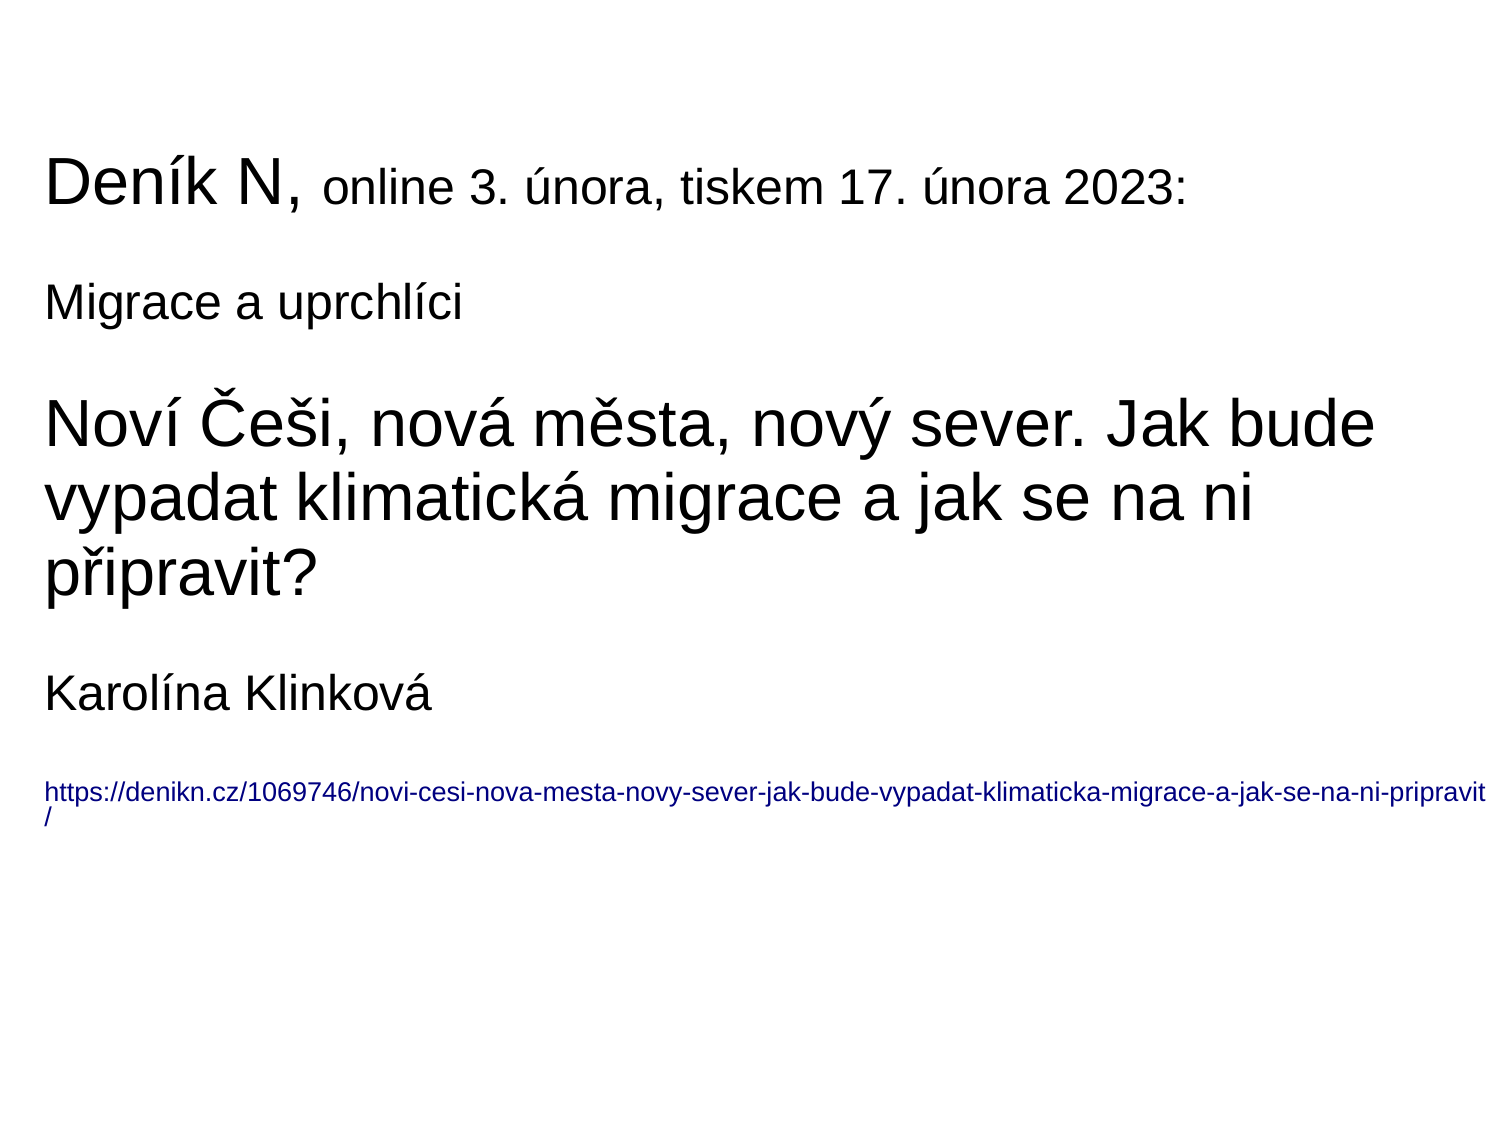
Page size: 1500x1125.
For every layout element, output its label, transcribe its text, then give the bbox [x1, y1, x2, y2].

text_box Deník N, online 3. února, tiskem 17. února 2023: Migrace a uprchlíci Noví Češi, nová města, nový sever. Jak bude vypadat klimatická migrace a jak se na ni připravit? Karolína Klinková https://denikn.cz/1069746/novi-cesi-nova-mesta-novy-sever-jak-bude-vypadat-klimaticka-migrace-a-jak-se-na-ni-pripravit/ [29, 136, 1500, 897]
